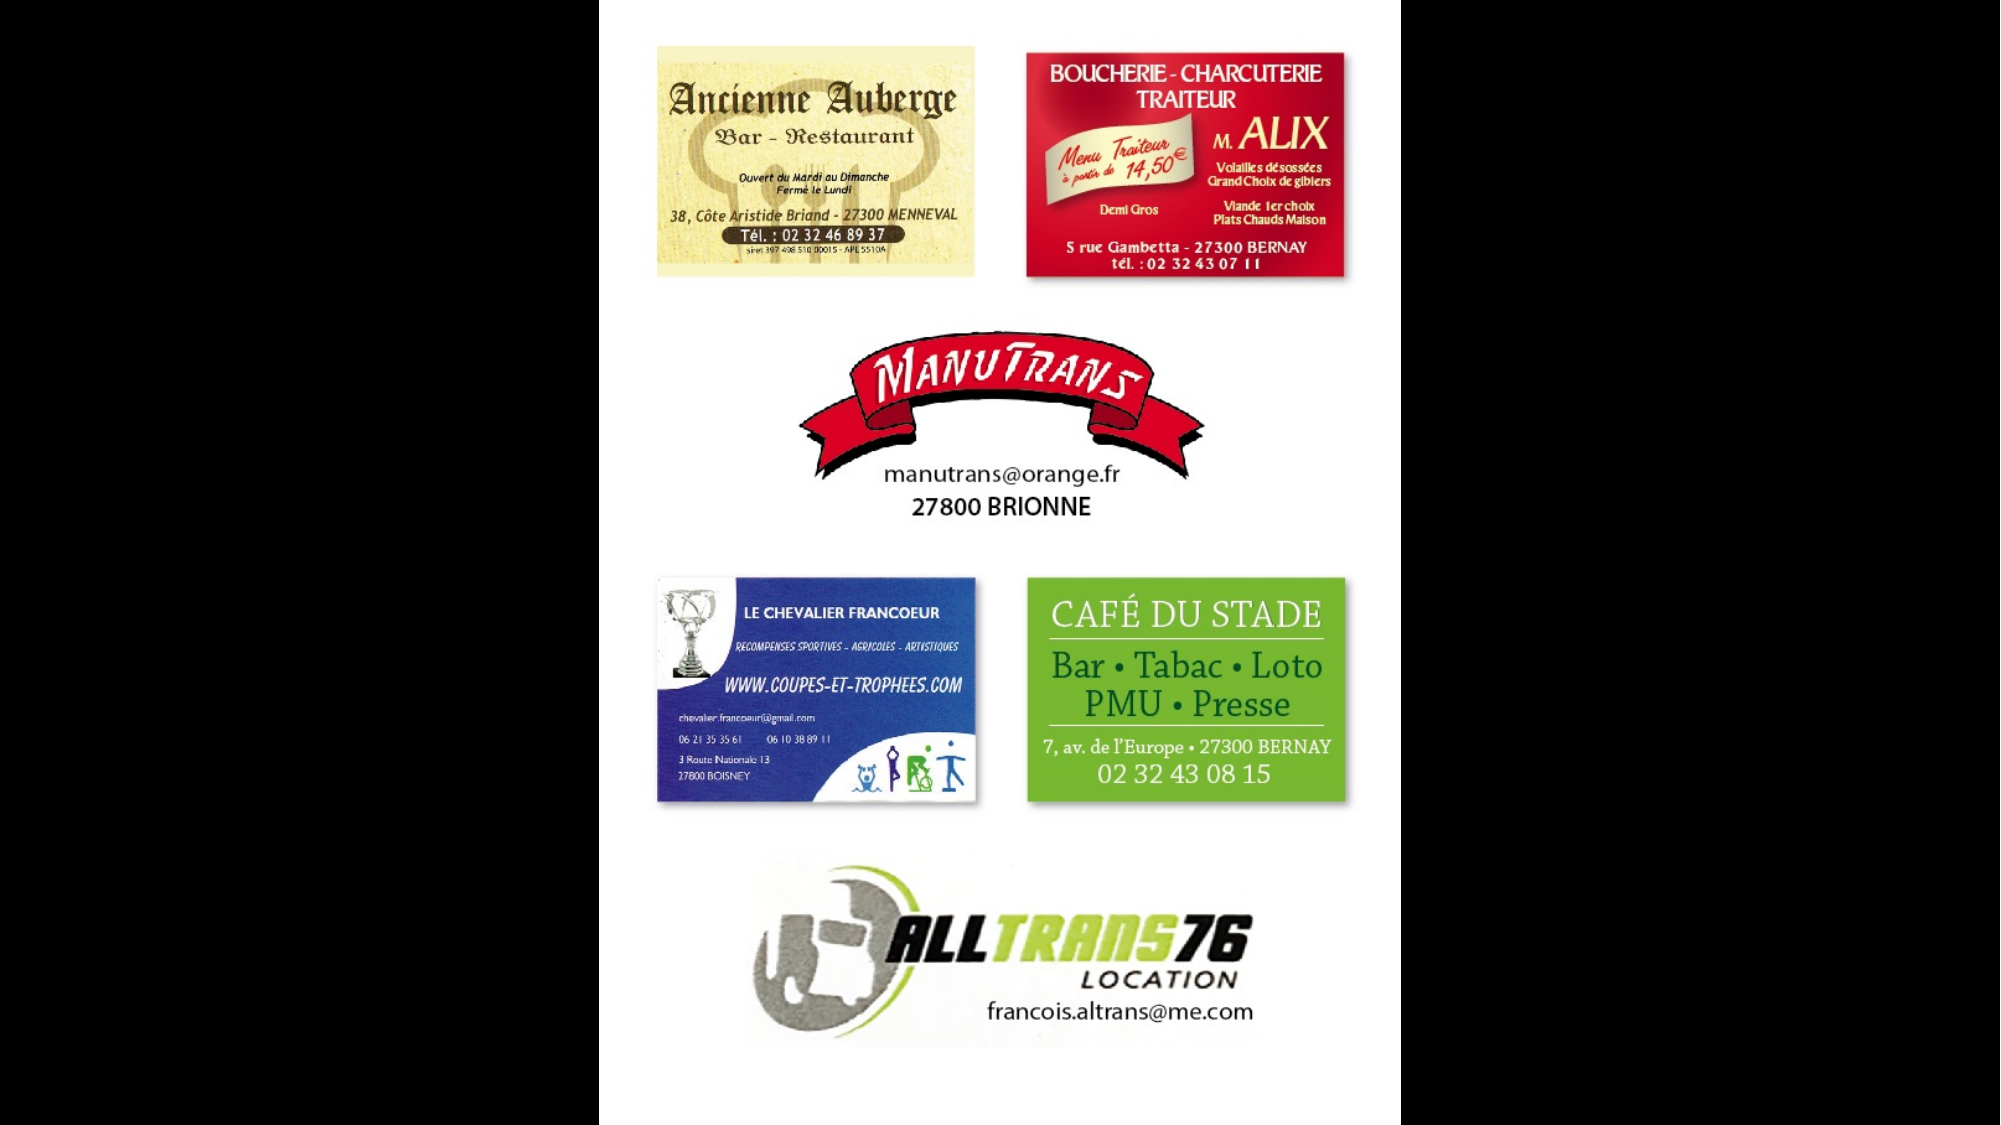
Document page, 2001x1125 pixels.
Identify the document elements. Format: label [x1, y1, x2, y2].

picture [599, 0, 1401, 1125]
